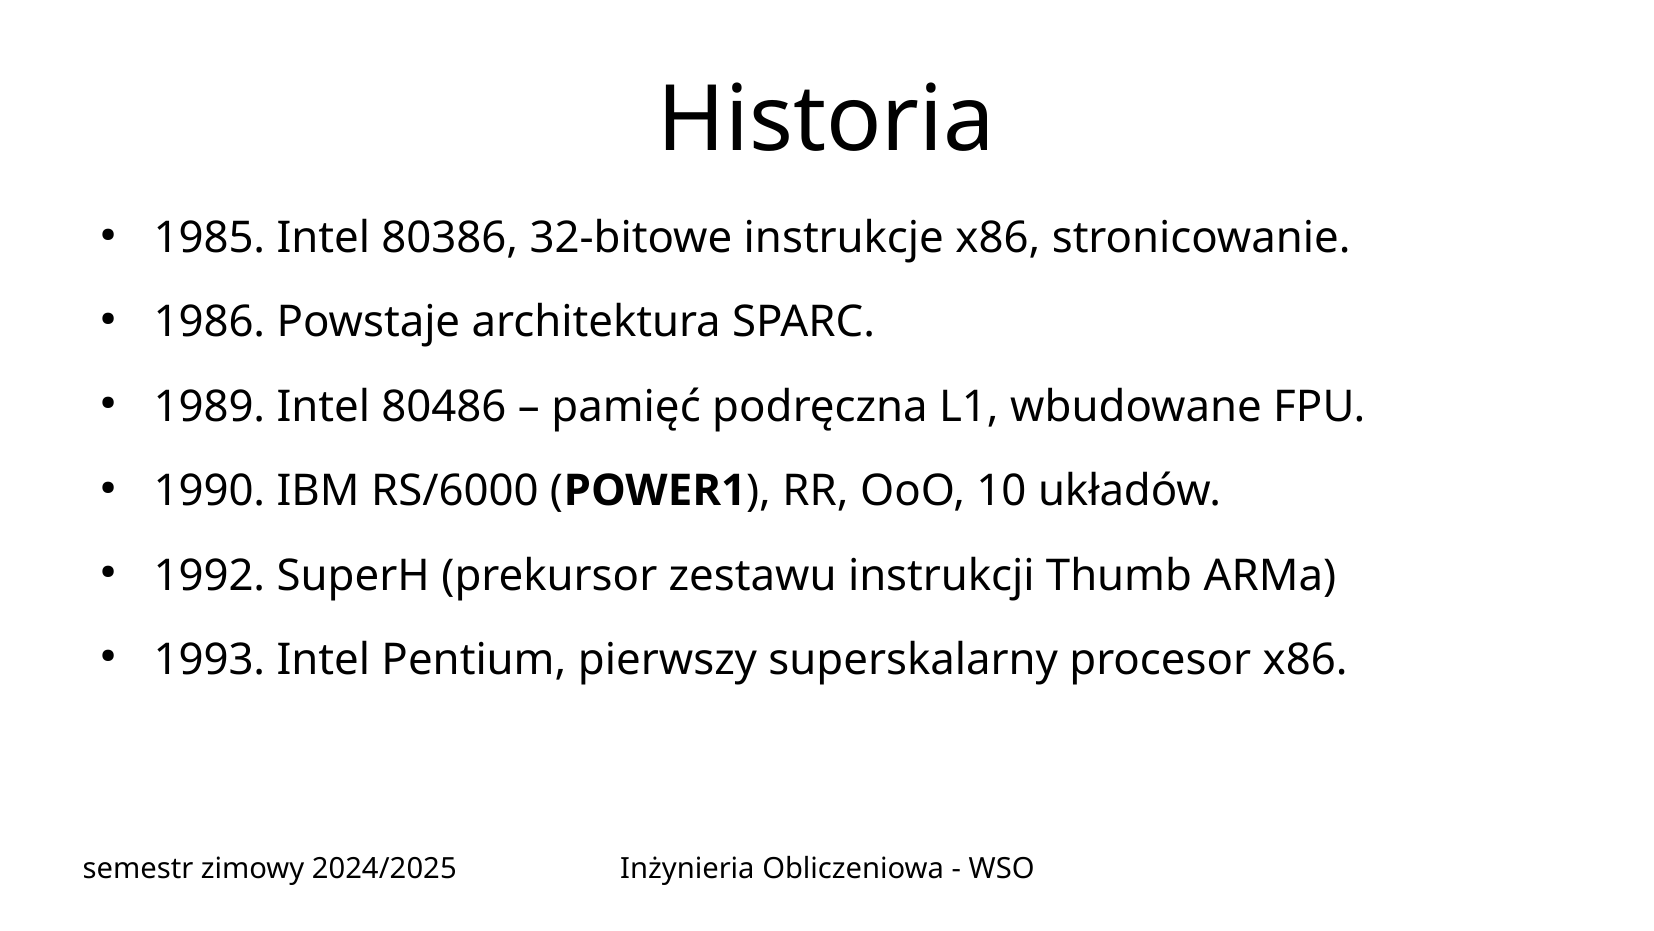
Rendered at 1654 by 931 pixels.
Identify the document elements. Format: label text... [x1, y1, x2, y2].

list 1985. Intel 80386, 32-bitowe instrukcje x86, stronicowanie. 1986. Powstaje architektura SPARC. 1989. Intel 80486 – pamięć podręczna L1, wbudowane FPU. 1990. IBM RS/6000 (POWER1), RR, OoO, 10 układów. 1992. SuperH (prekursor zestawu instrukcji Thumb ARMa) 1993. Intel Pentium, pierwszy superskalarny procesor x86. [82, 205, 1571, 746]
title Historia [82, 37, 1571, 193]
